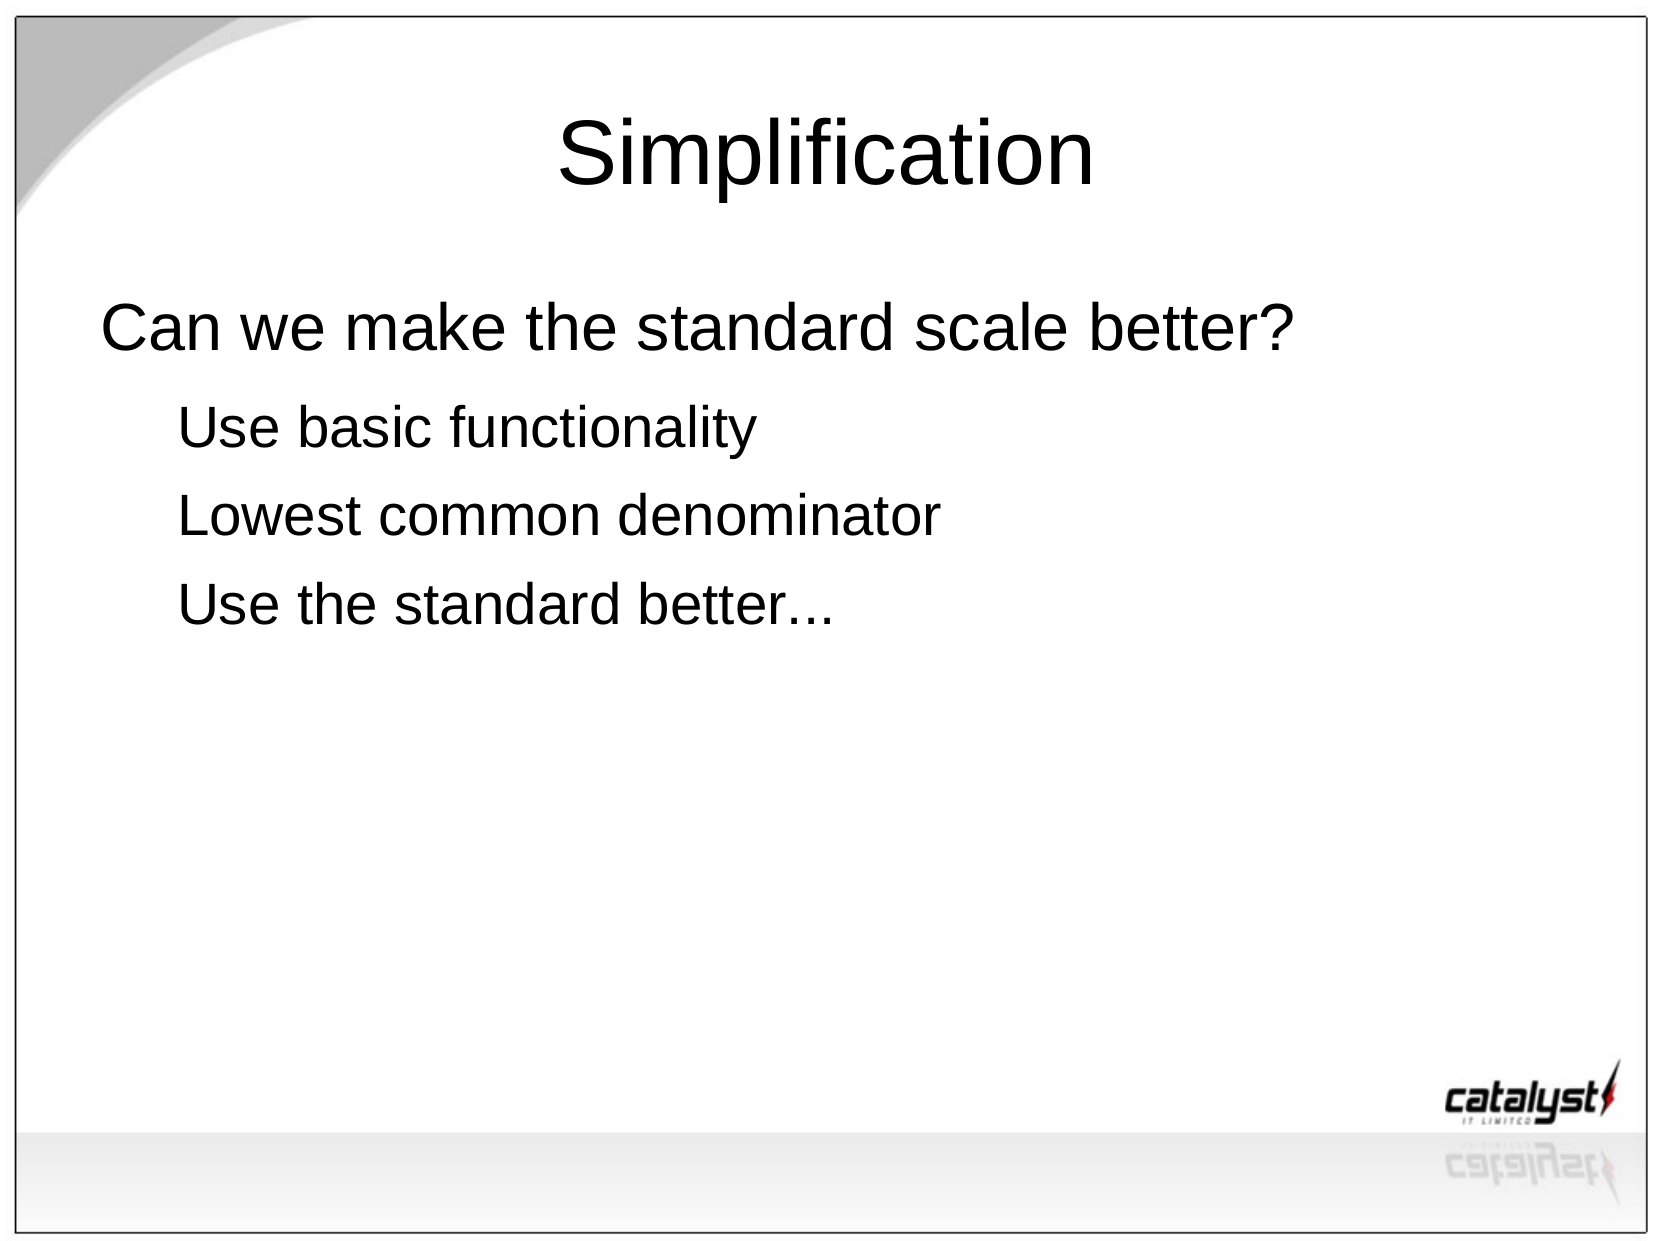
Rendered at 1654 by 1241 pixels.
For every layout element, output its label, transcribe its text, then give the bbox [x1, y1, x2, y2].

picture [4, 5, 1654, 1241]
list Can we make the standard scale better? Use basic functionality Lowest common denominator Use the standard better... [82, 290, 1571, 1094]
title Simplification [82, 56, 1571, 250]
